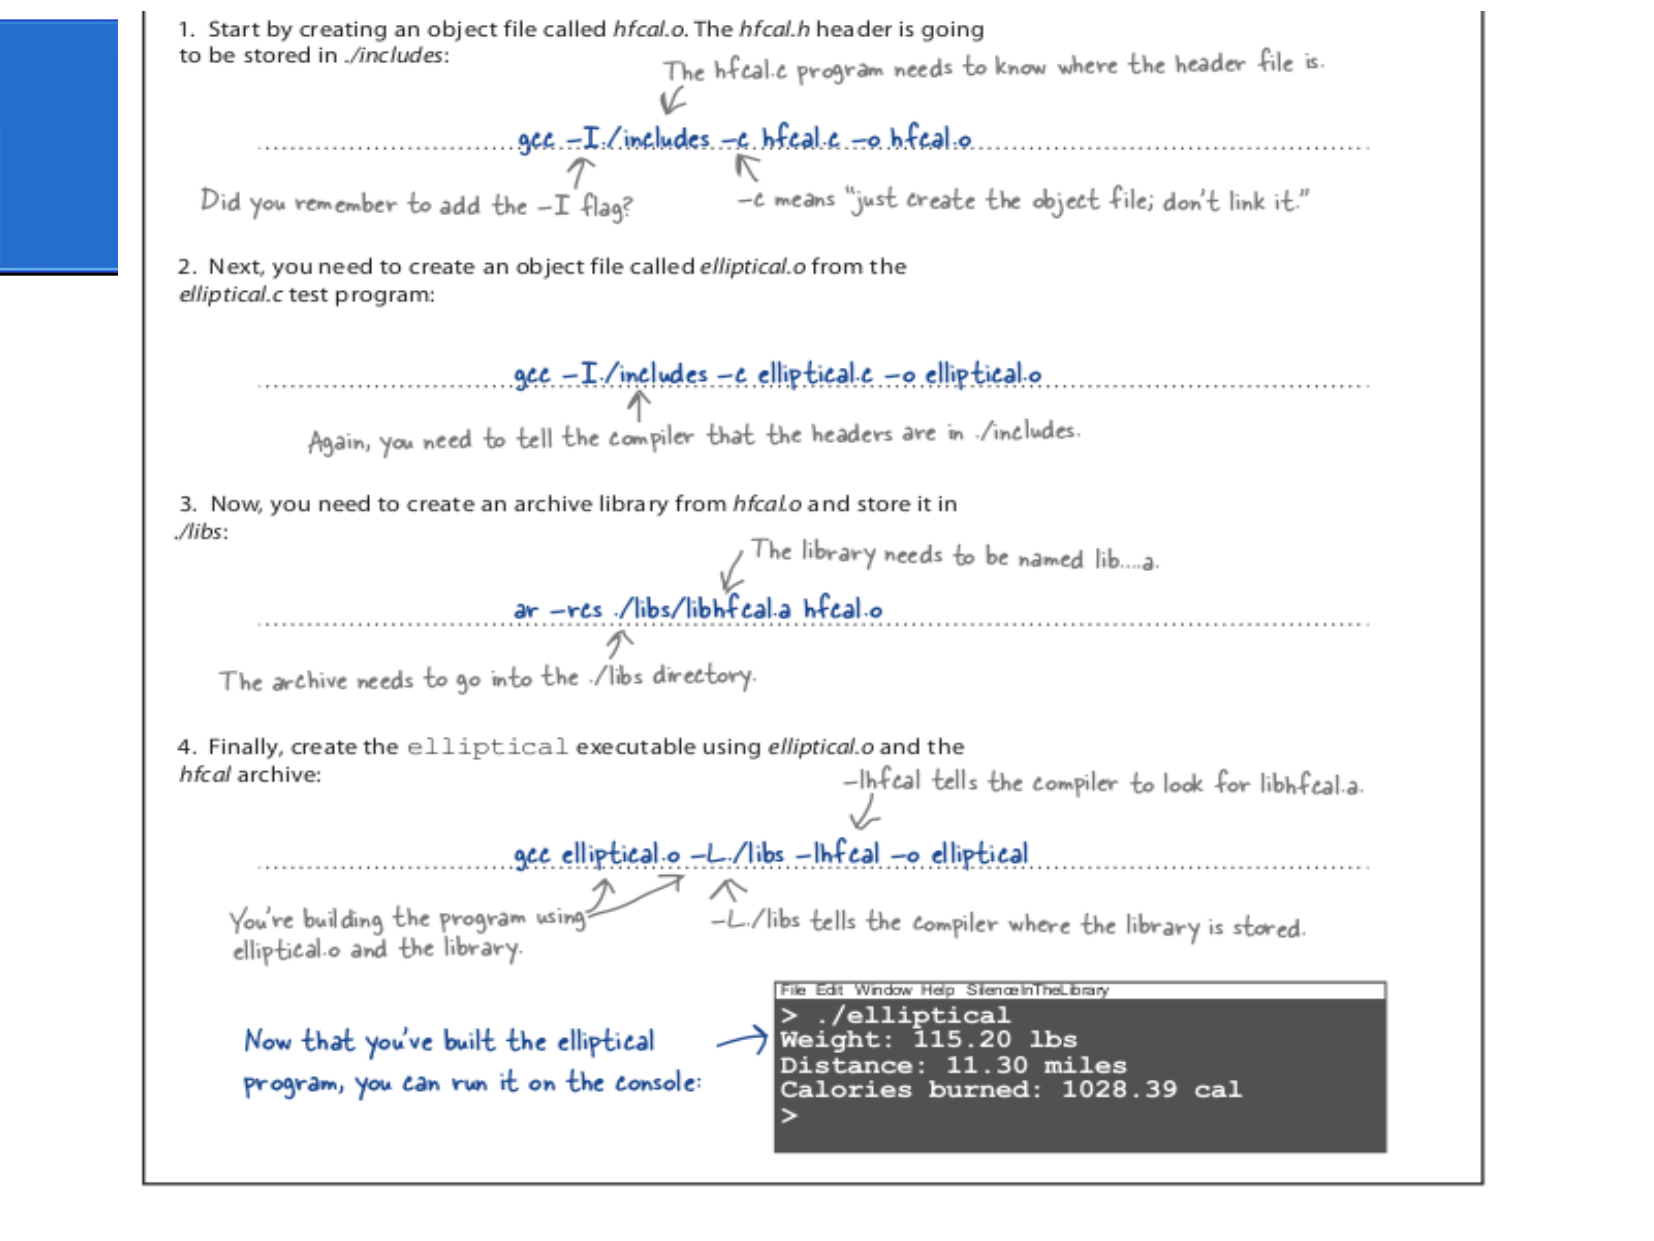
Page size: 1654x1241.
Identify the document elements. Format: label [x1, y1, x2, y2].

picture [118, 11, 1501, 1205]
